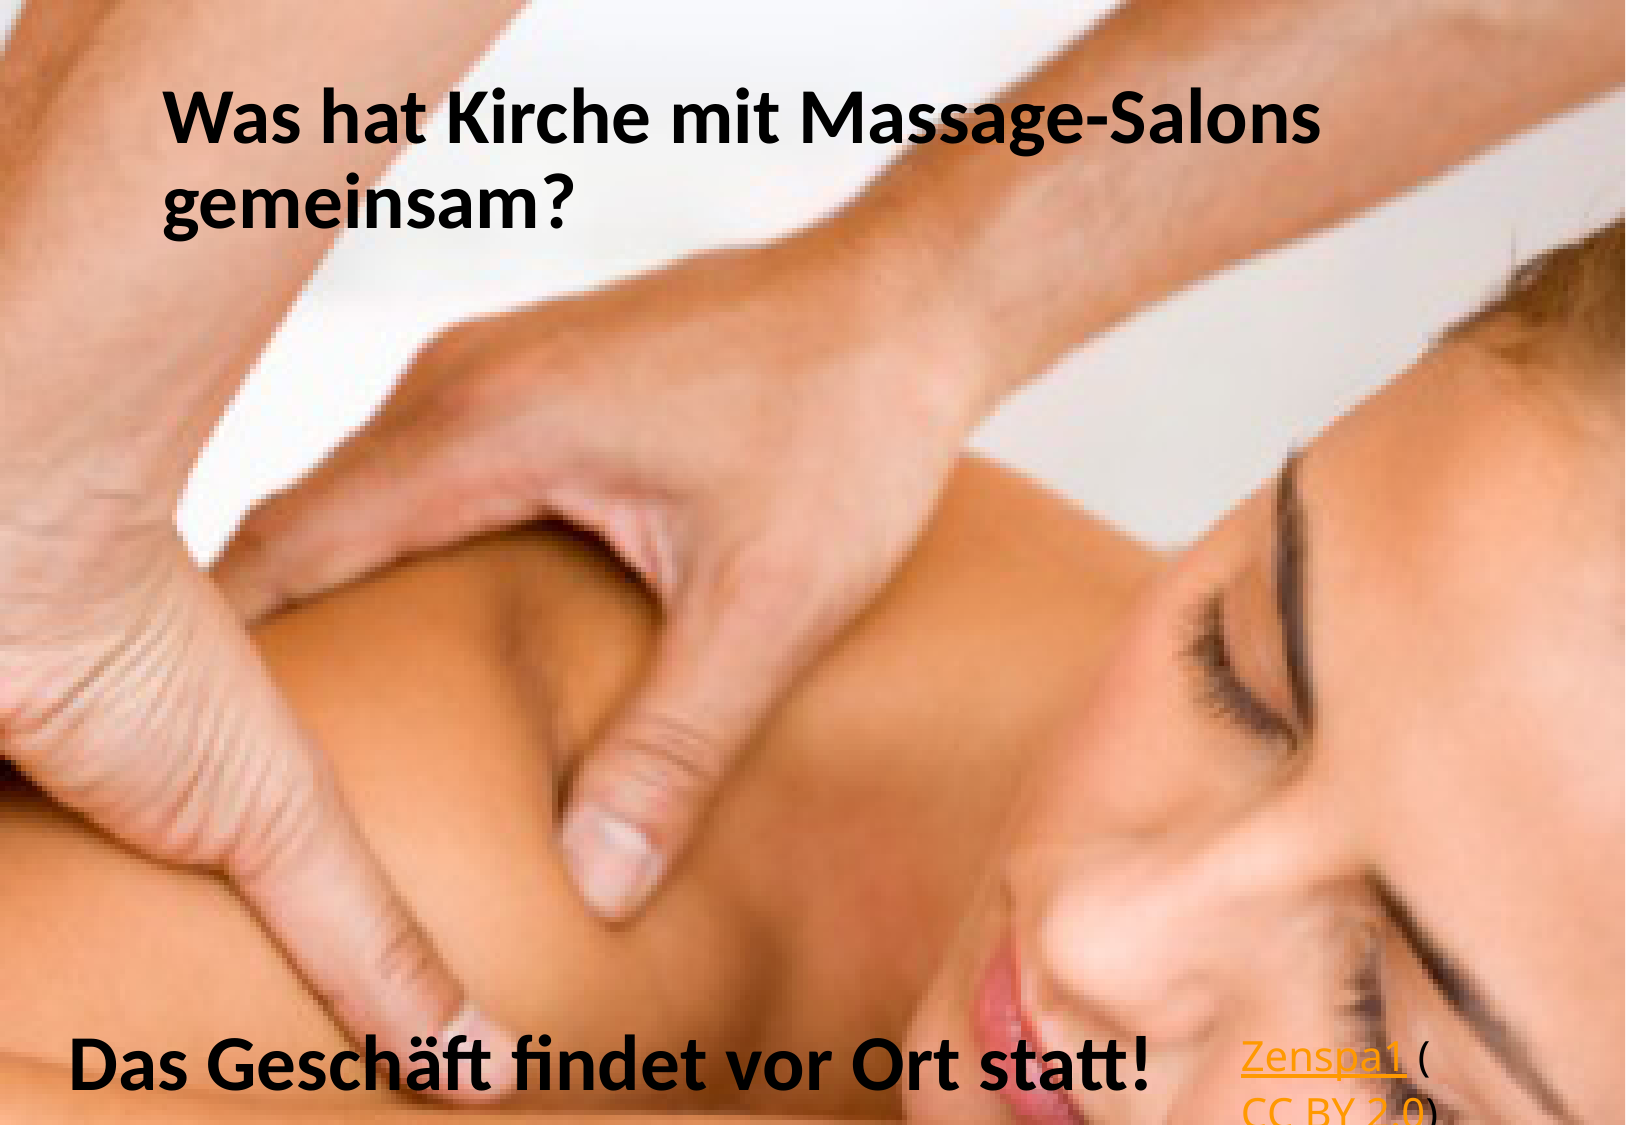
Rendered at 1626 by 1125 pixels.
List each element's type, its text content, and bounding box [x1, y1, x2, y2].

text_box Zenspa1 (CC BY 2.0) [1226, 1021, 1626, 1125]
text_box Das Geschäft findet vor Ort statt! [68, 1021, 1226, 1122]
title Was hat Kirche mit Massage-Salons gemeinsam? [162, 74, 1461, 175]
picture [0, 0, 1626, 1125]
